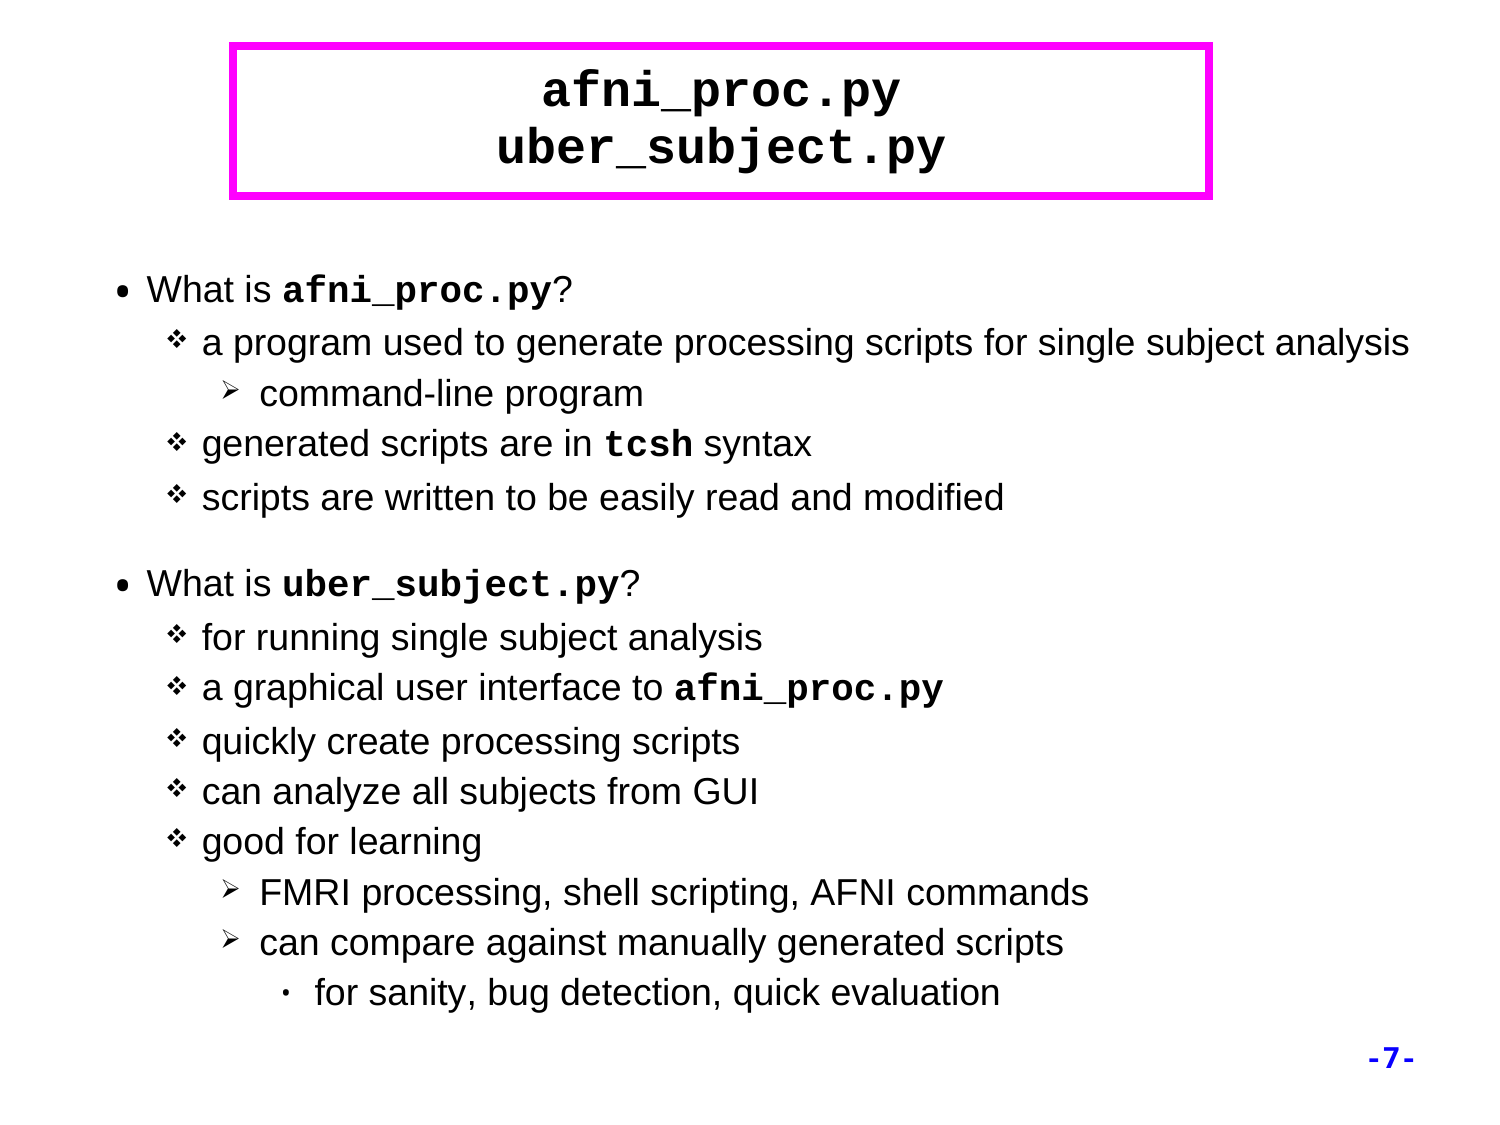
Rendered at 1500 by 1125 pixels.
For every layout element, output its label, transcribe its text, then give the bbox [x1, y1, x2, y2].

title [232, 45, 1209, 196]
list What is afni_proc.py? a program used to generate processing scripts for single subject analysis command-line program generated scripts are in tcsh syntax scripts are written to be easily read and modified What is uber_subject.py? for running single subject analysis a graphical user interface to afni_proc.py quickly create processing scripts can analyze all subjects from GUI good for learning FMRI processing, shell scripting, AFNI commands can compare against manually generated scripts for sanity, bug detection, quick evaluation [93, 255, 1466, 1035]
